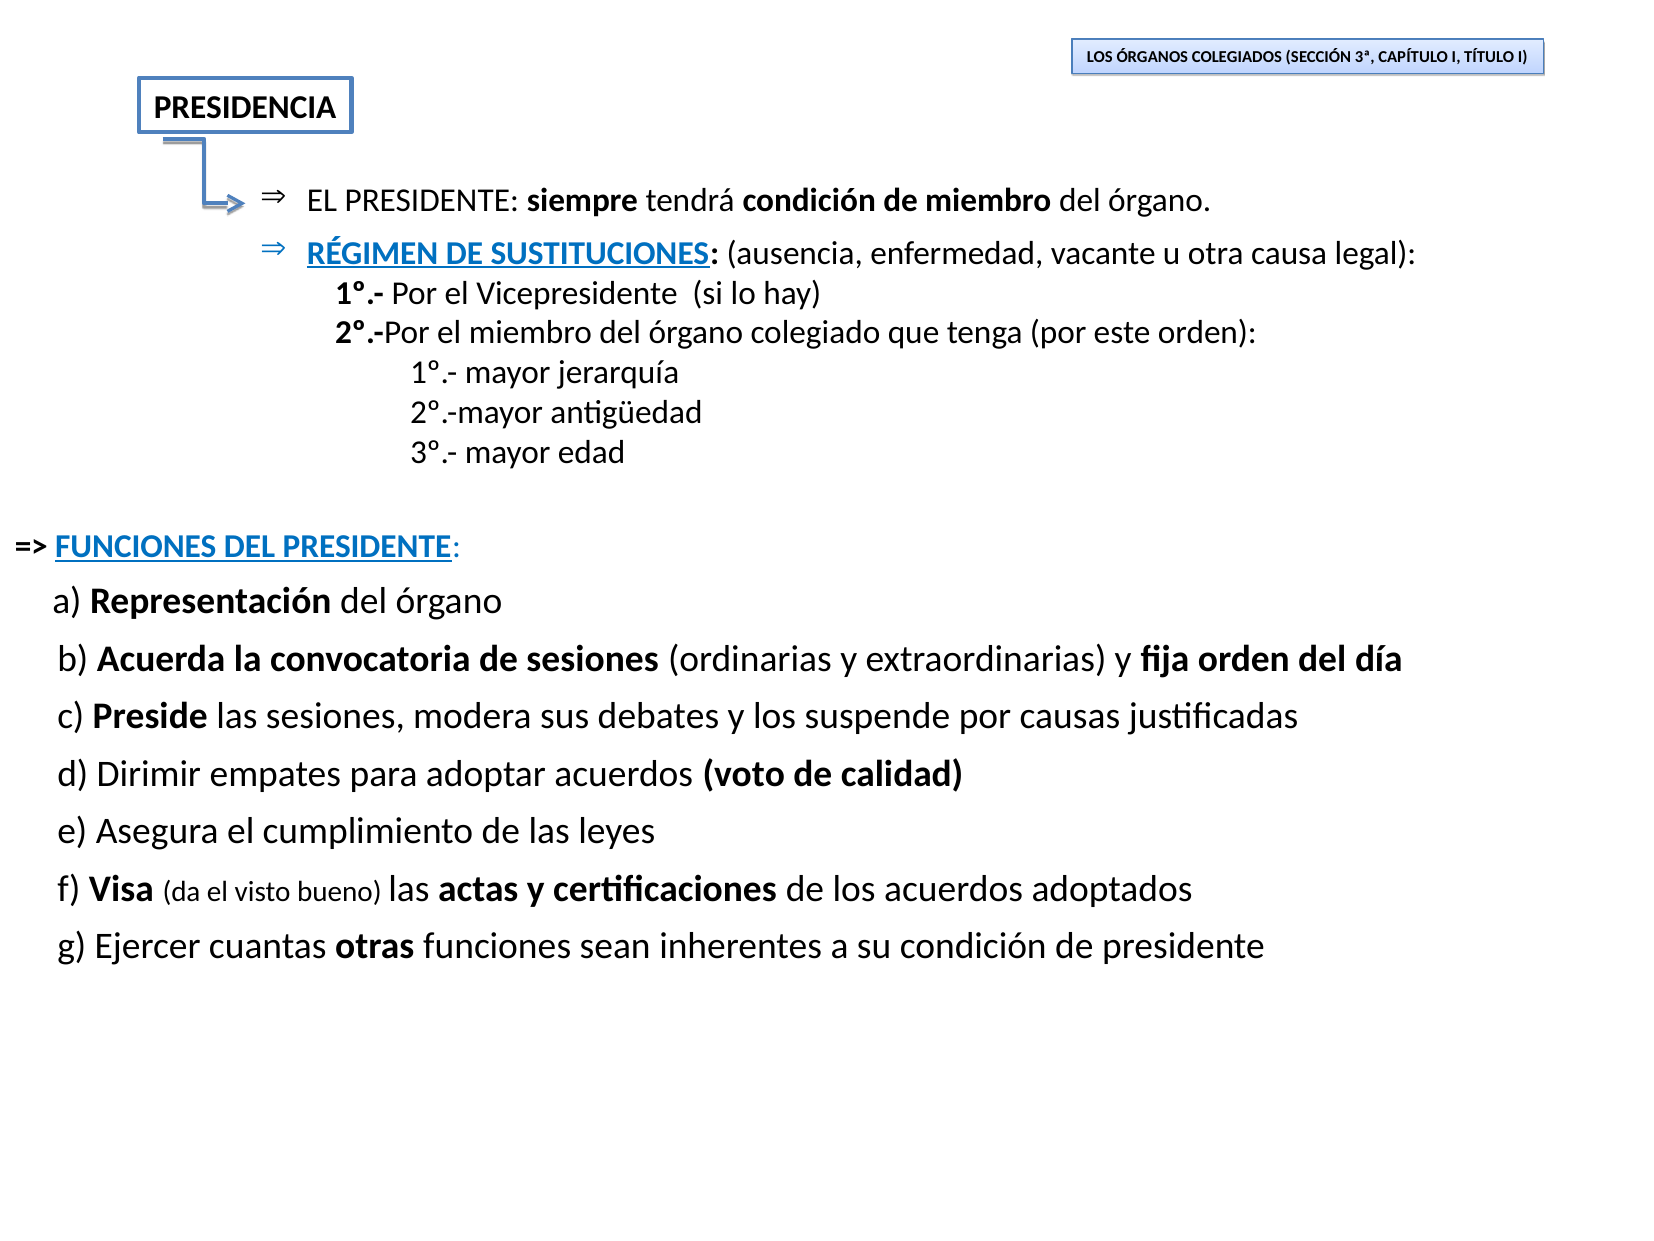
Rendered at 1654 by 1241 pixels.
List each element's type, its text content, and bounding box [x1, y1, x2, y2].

text_box EL PRESIDENTE: siempre tendrá condición de miembro del órgano. RÉGIMEN DE SUSTITUCIONES: (ausencia, enfermedad, vacante u otra causa legal): 1º.- Por el Vicepresidente (si lo hay) 2º.-Por el miembro del órgano colegiado que tenga (por este orden): 1º.- mayor jerarquía 2º.-mayor antigüedad 3º.- mayor edad [245, 171, 1571, 478]
text_box LOS ÓRGANOS COLEGIADOS (SECCIÓN 3ª, CAPÍTULO I, TÍTULO I) [1072, 38, 1544, 74]
text_box PRESIDENCIA [139, 77, 352, 133]
text_box => FUNCIONES DEL PRESIDENTE: a) Representación del órgano b) Acuerda la convocatoria de sesiones (ordinarias y extraordinarias) y fija orden del día c) Preside las sesiones, modera sus debates y los suspende por causas justificadas d) Dirimir empates para adoptar acuerdos (voto de calidad) e) Asegura el cumplimiento de las leyes f) Visa (da el visto bueno) las actas y certificaciones de los acuerdos adoptados g) Ejercer cuantas otras funciones sean inherentes a su condición de presidente [0, 516, 1602, 974]
